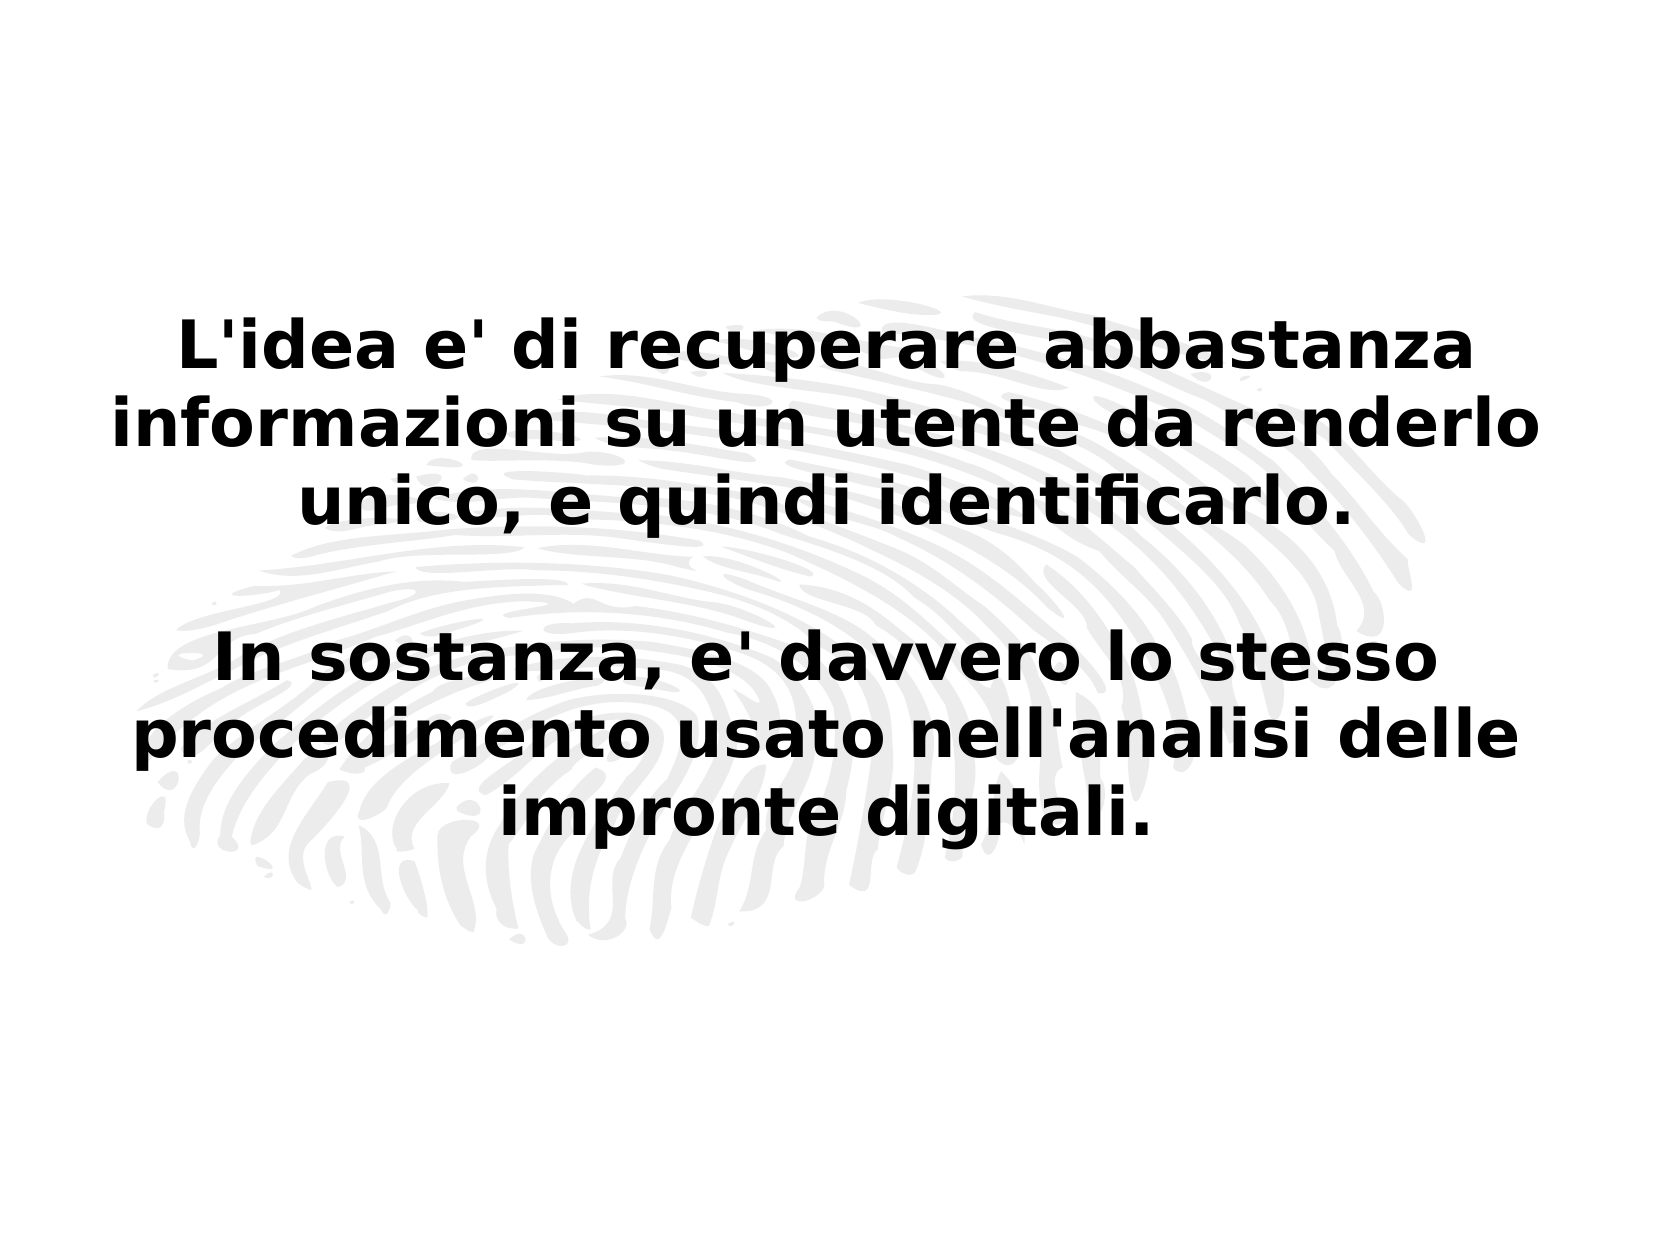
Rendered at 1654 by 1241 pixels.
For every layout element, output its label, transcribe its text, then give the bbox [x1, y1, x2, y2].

subtitle L'idea e' di recuperare abbastanza informazioni su un utente da renderlo unico, e quindi identificarlo. In sostanza, e' davvero lo stesso procedimento usato nell'analisi delle impronte digitali. [82, 56, 1571, 1102]
